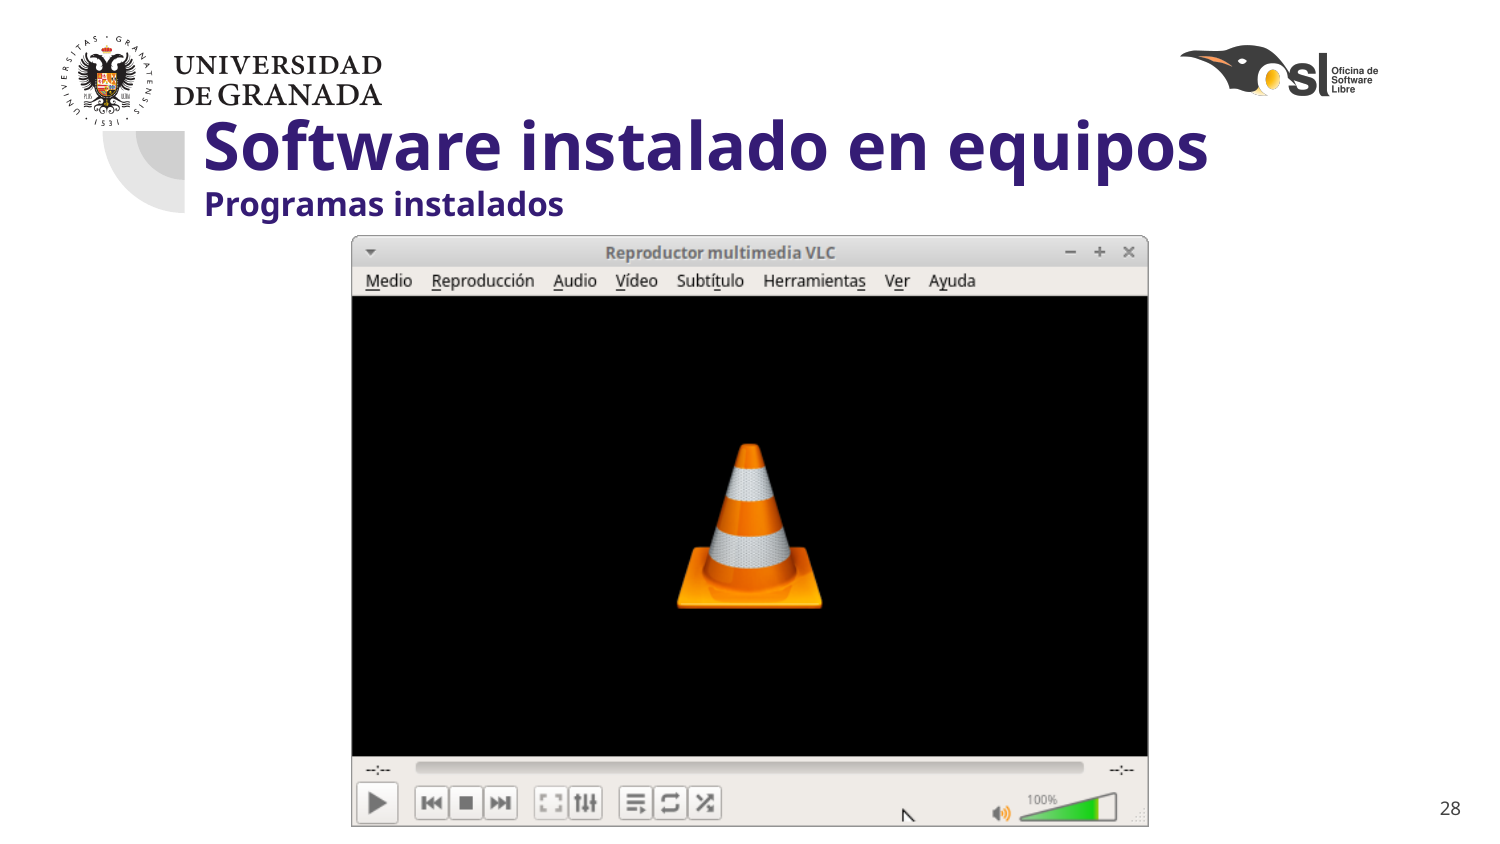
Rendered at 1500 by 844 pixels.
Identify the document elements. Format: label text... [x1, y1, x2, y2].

picture [1176, 25, 1404, 115]
picture [61, 36, 382, 126]
picture [351, 235, 1149, 827]
title Software instalado en equipos Programas instalados [188, 106, 1343, 221]
slide_number <número> [1386, 777, 1477, 842]
